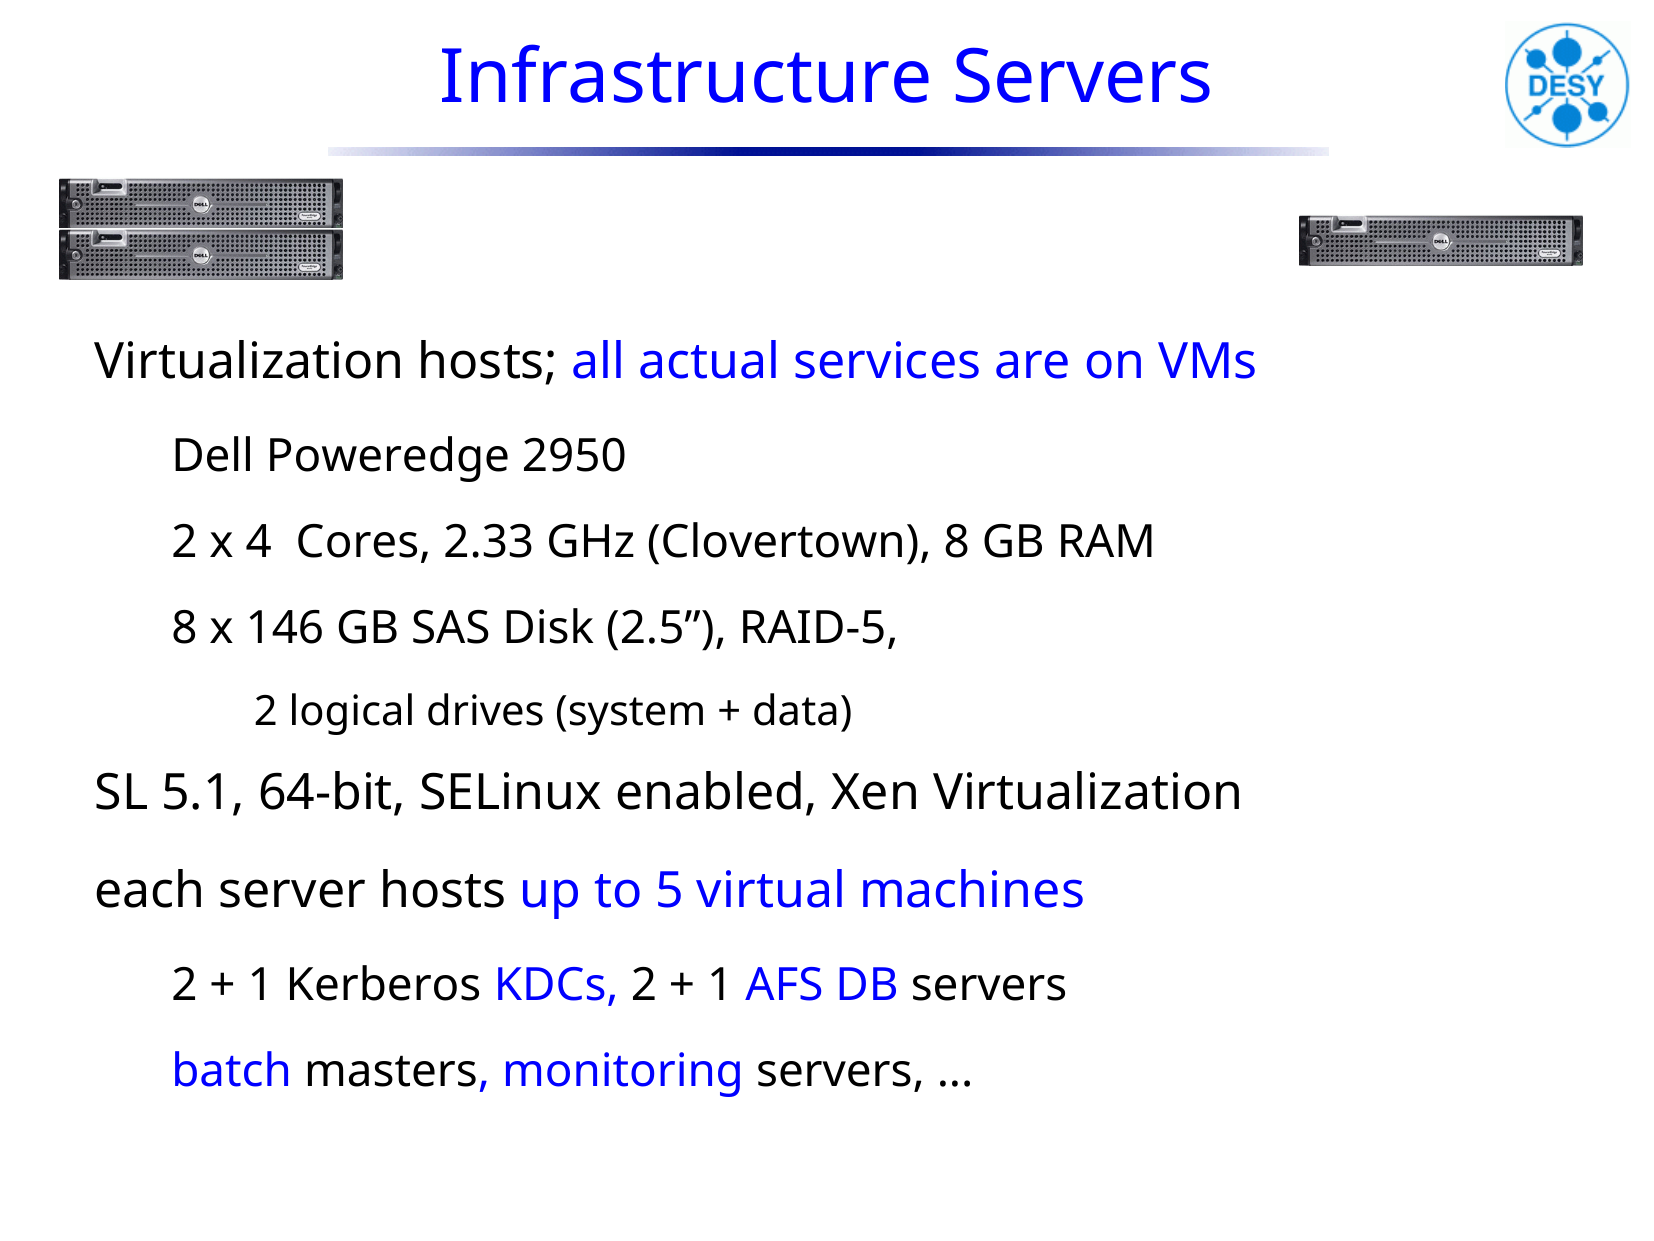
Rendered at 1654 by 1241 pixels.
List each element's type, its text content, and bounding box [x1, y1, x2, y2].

list Virtualization hosts; all actual services are on VMs Dell Poweredge 2950 2 x 4 Cores, 2.33 GHz (Clovertown), 8 GB RAM 8 x 146 GB SAS Disk (2.5”), RAID-5, 2 logical drives (system + data) SL 5.1, 64-bit, SELinux enabled, Xen Virtualization each server hosts up to 5 virtual machines 2 + 1 Kerberos KDCs, 2 + 1 AFS DB servers batch masters, monitoring servers, ... [76, 324, 1565, 1167]
title Infrastructure Servers [147, 7, 1506, 141]
picture [59, 177, 343, 280]
picture [1299, 214, 1583, 266]
picture [1505, 21, 1631, 148]
picture [328, 147, 1329, 156]
